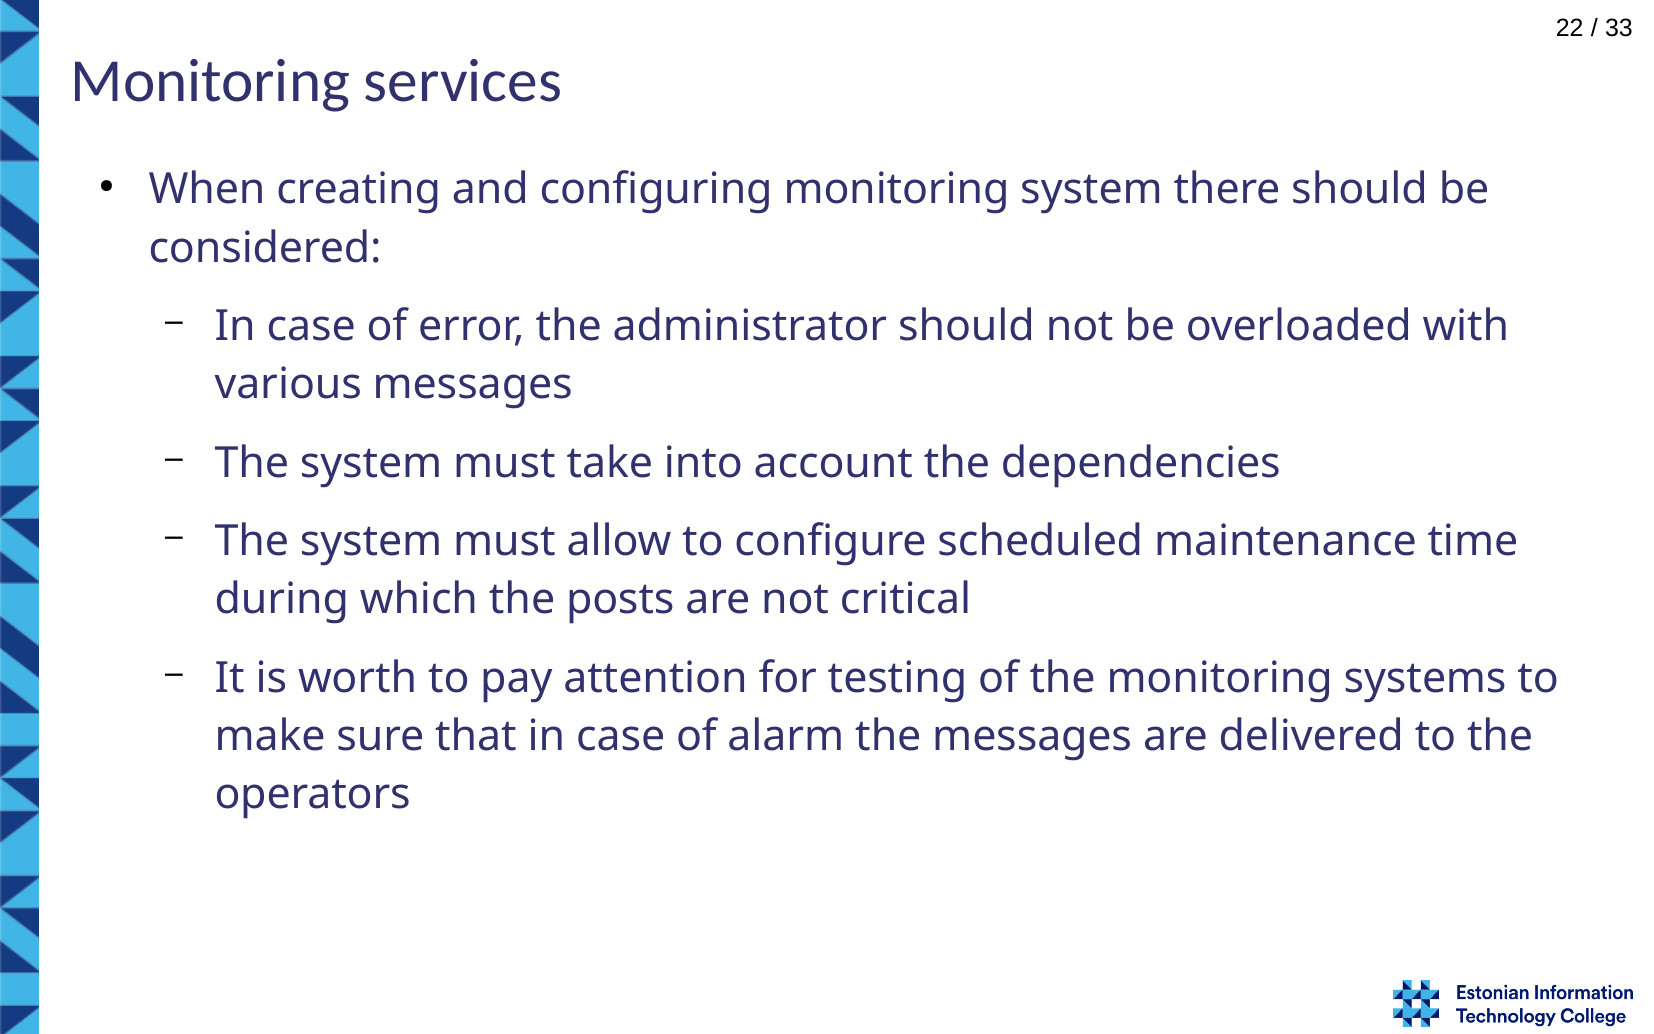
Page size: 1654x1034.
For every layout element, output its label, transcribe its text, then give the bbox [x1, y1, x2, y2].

title Monitoring services [70, 41, 1630, 130]
picture [1393, 980, 1633, 1027]
list When creating and configuring monitoring system there should be considered: In case of error, the administrator should not be overloaded with various messages The system must take into account the dependencies The system must allow to configure scheduled maintenance time during which the posts are not critical It is worth to pay attention for testing of the monitoring systems to make sure that in case of alarm the messages are delivered to the operators [82, 158, 1595, 827]
